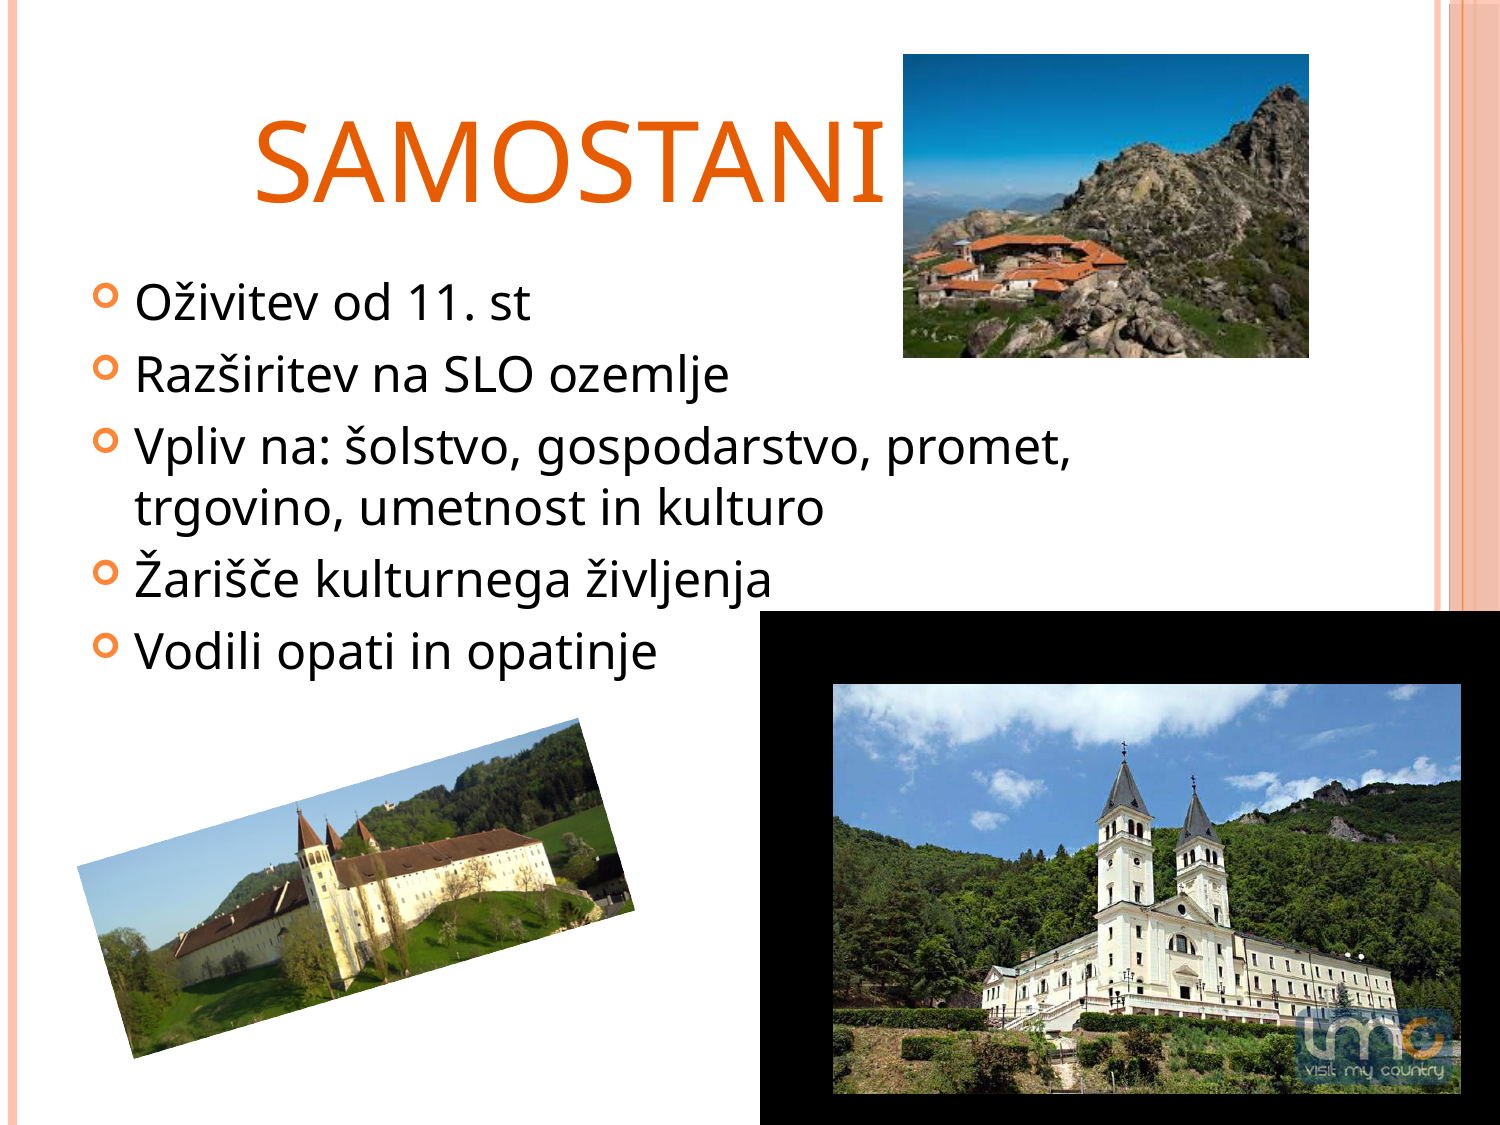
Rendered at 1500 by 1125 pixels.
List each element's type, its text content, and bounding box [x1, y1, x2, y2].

picture [76, 717, 635, 1059]
list Oživitev od 11. st Razširitev na SLO ozemlje Vpliv na: šolstvo, gospodarstvo, promet, trgovino, umetnost in kulturo Žarišče kulturnega življenja Vodili opati in opatinje [75, 262, 1300, 1062]
title SAMOSTANI [75, 45, 1300, 233]
picture [903, 54, 1309, 358]
picture [832, 683, 1462, 1094]
